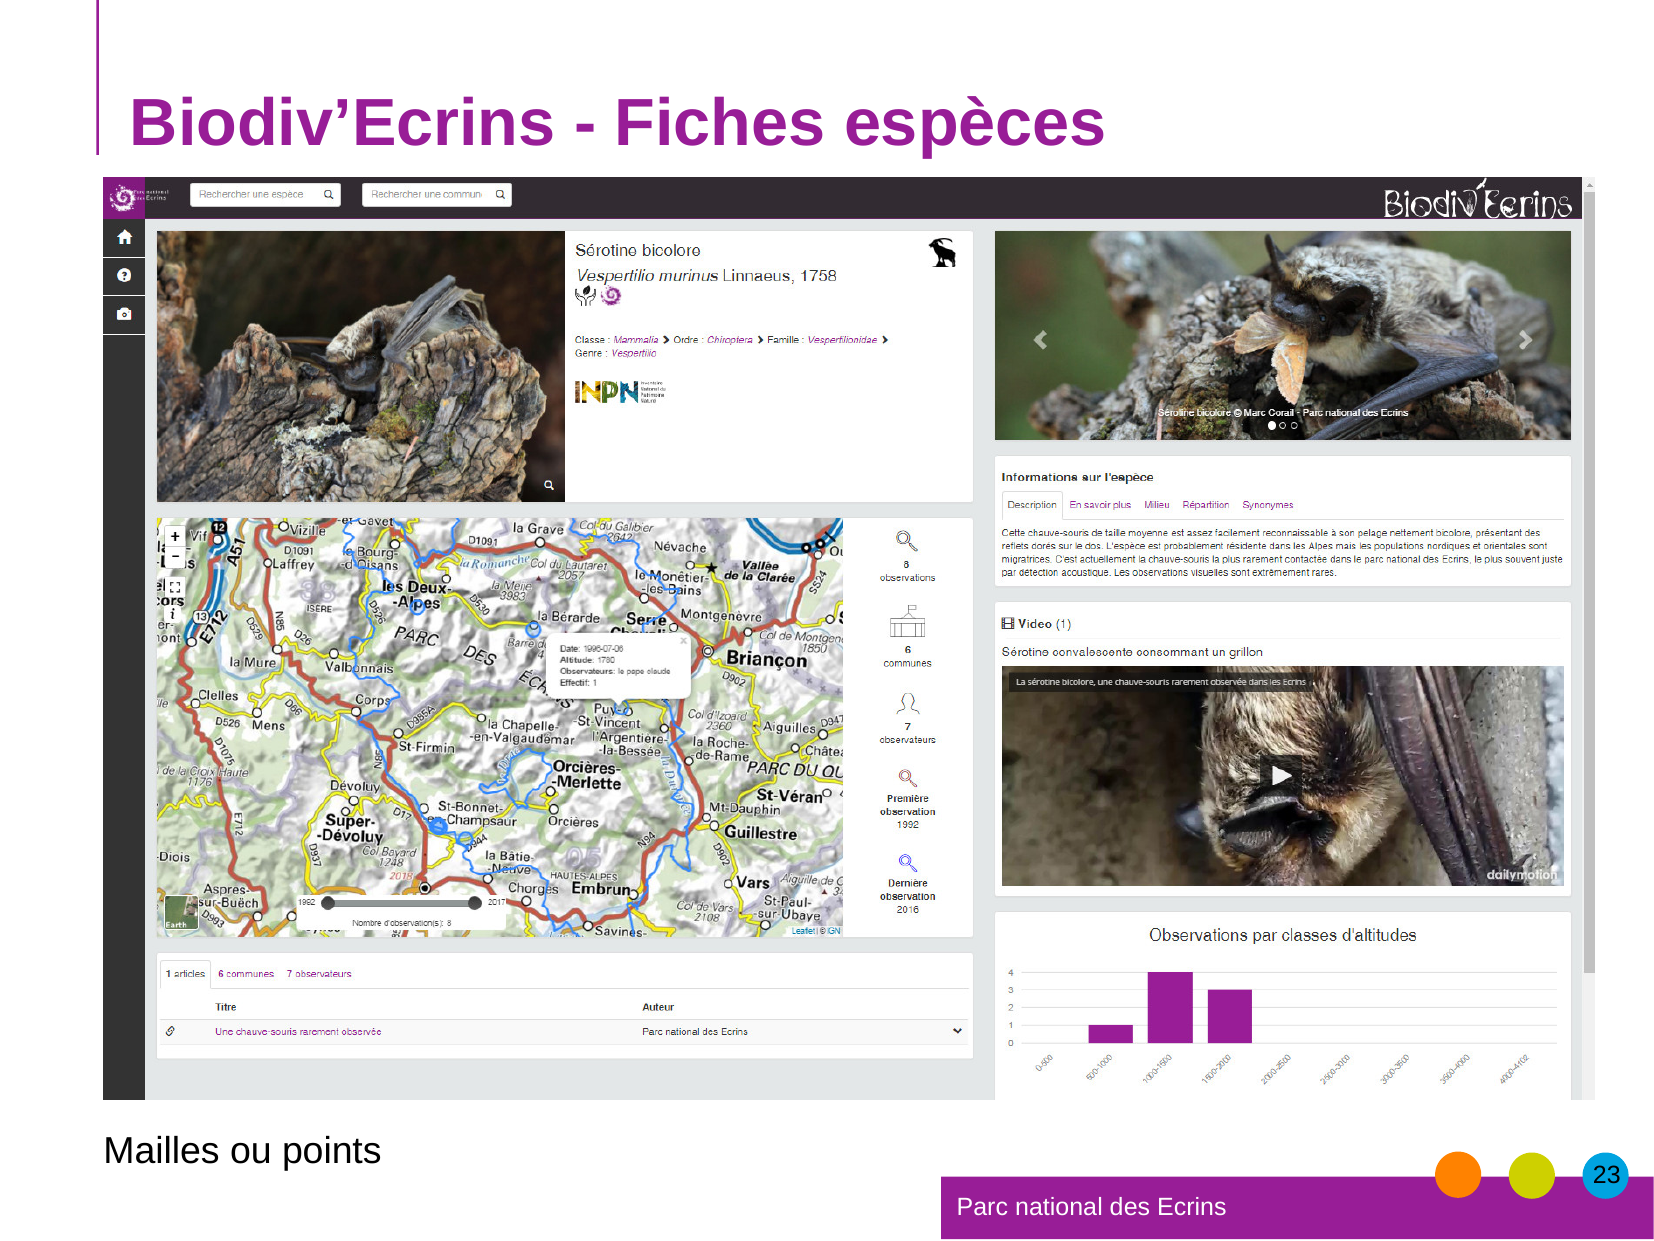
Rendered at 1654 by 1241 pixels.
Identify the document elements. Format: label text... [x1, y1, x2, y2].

picture [103, 177, 1595, 1100]
text_box Mailles ou points [88, 1122, 827, 1179]
title Biodiv’Ecrins - Fiches espèces [129, 11, 1619, 160]
